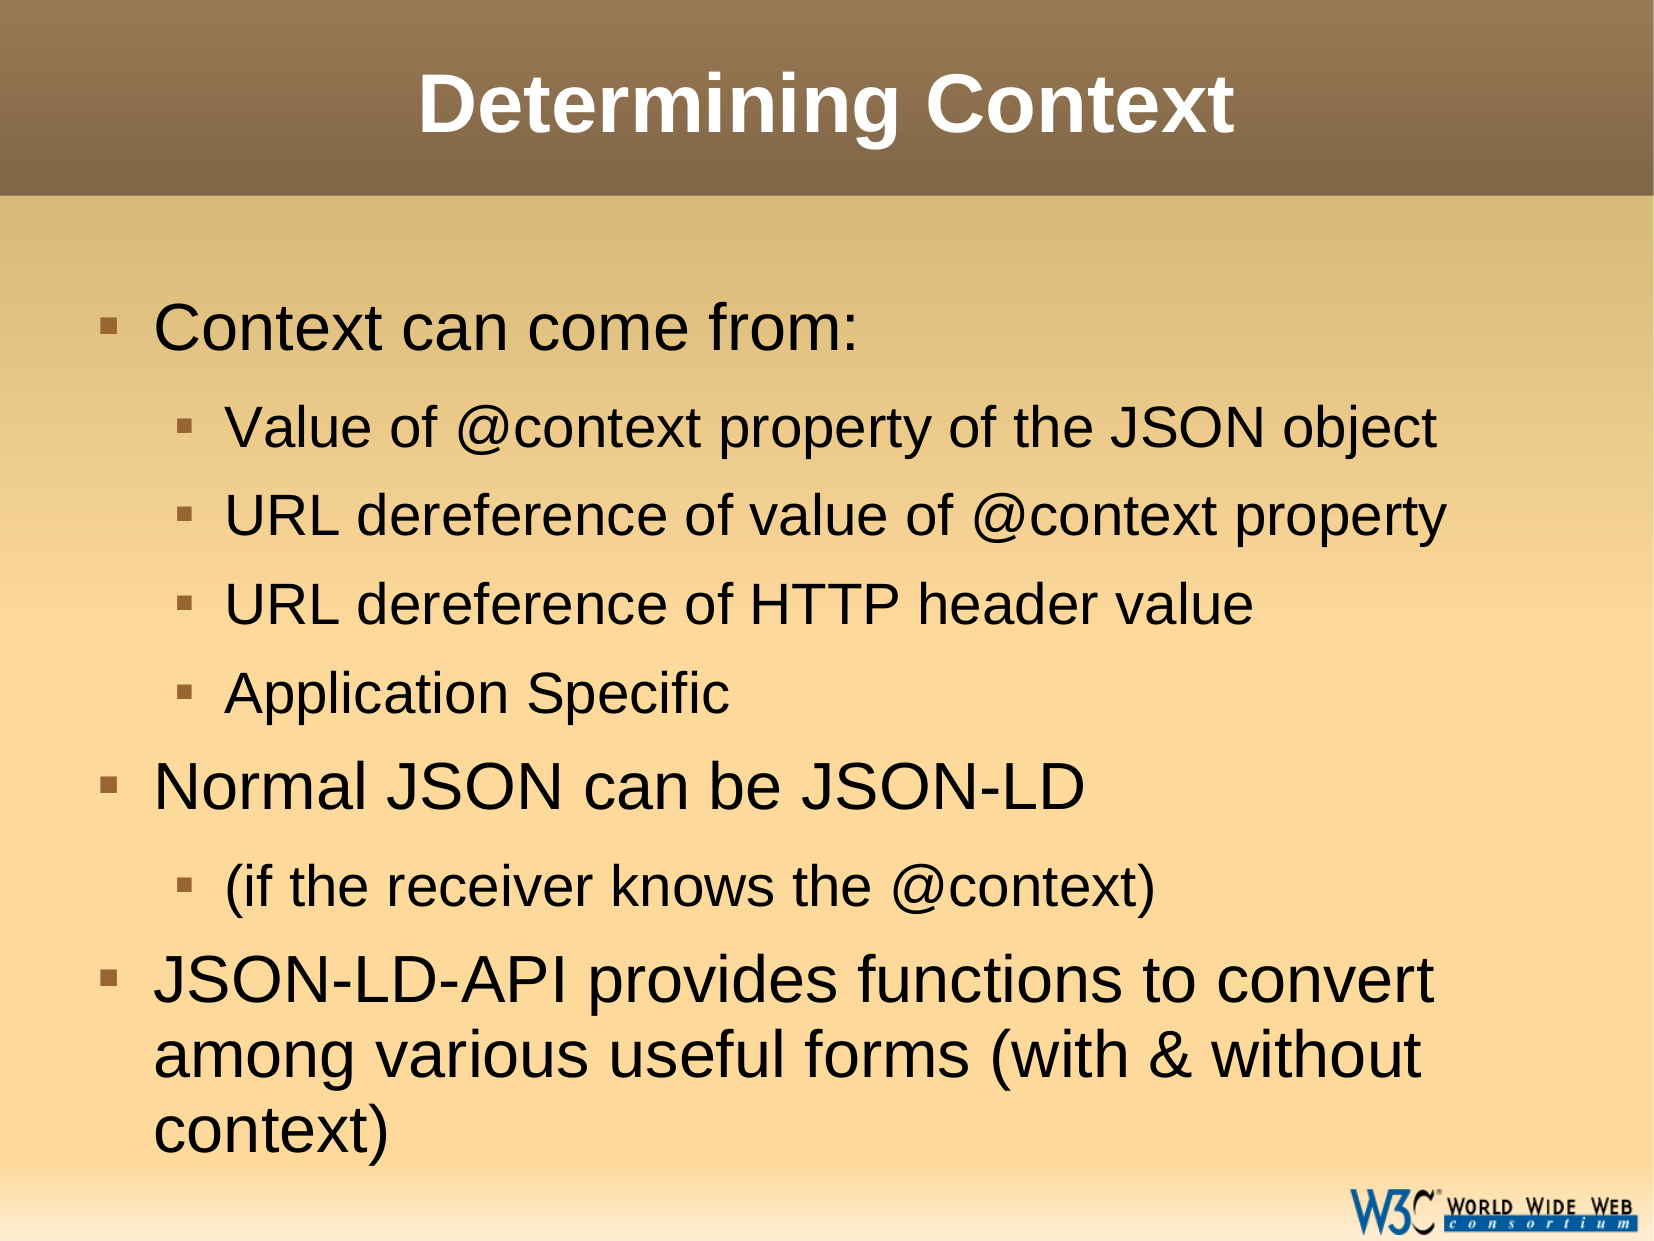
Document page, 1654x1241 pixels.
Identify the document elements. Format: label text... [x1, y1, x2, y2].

list Context can come from: Value of @context property of the JSON object URL dereference of value of @context property URL dereference of HTTP header value Application Specific Normal JSON can be JSON-LD (if the receiver knows the @context) JSON-LD-API provides functions to convert among various useful forms (with & without context) [82, 290, 1571, 1167]
picture [0, 208, 1654, 1241]
title Determining Context [0, 0, 1654, 208]
